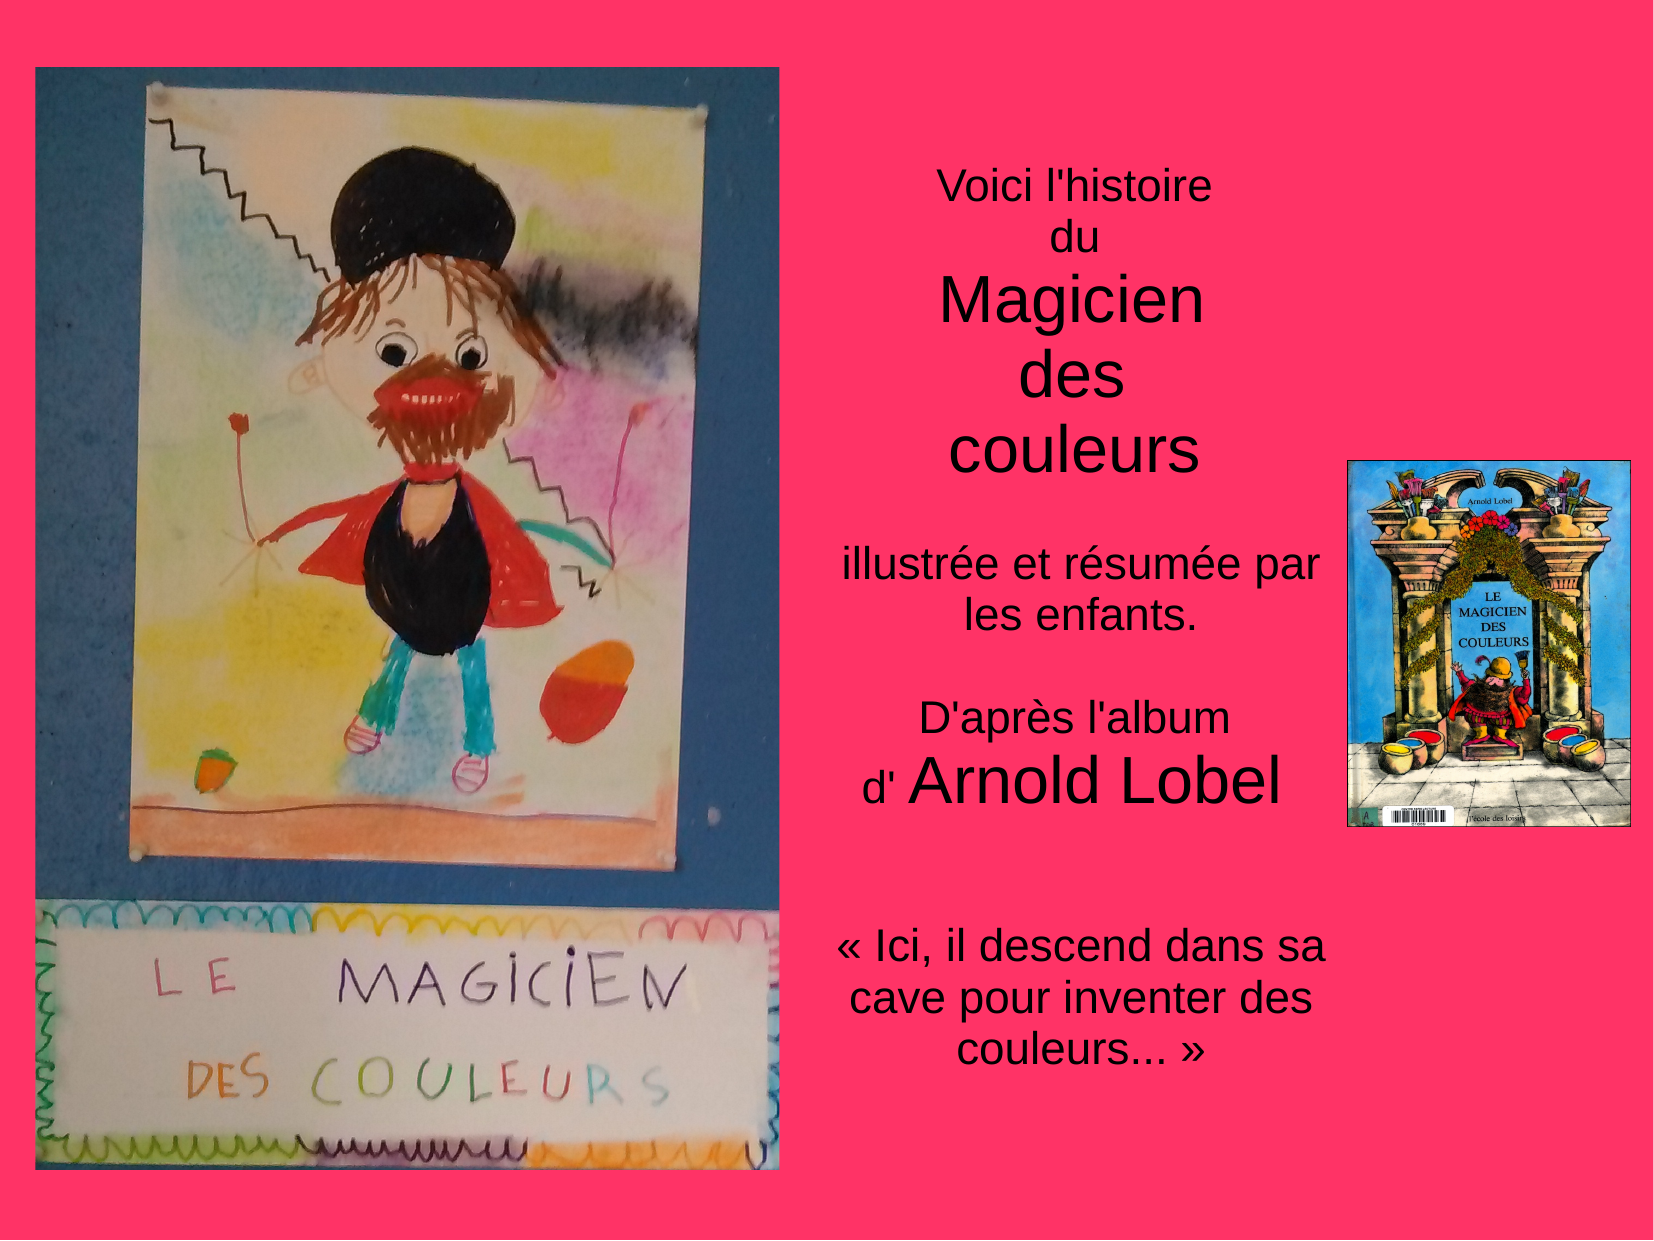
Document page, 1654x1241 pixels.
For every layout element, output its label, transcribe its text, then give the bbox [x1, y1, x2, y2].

picture [1347, 460, 1631, 827]
picture [35, 67, 780, 1170]
subtitle Voici l'histoire du Magicien des couleurs illustrée et résumée par les enfants. D'après l'album d' Arnold Lobel « Ici, il descend dans sa cave pour inventer des couleurs... » [815, 67, 1348, 1167]
